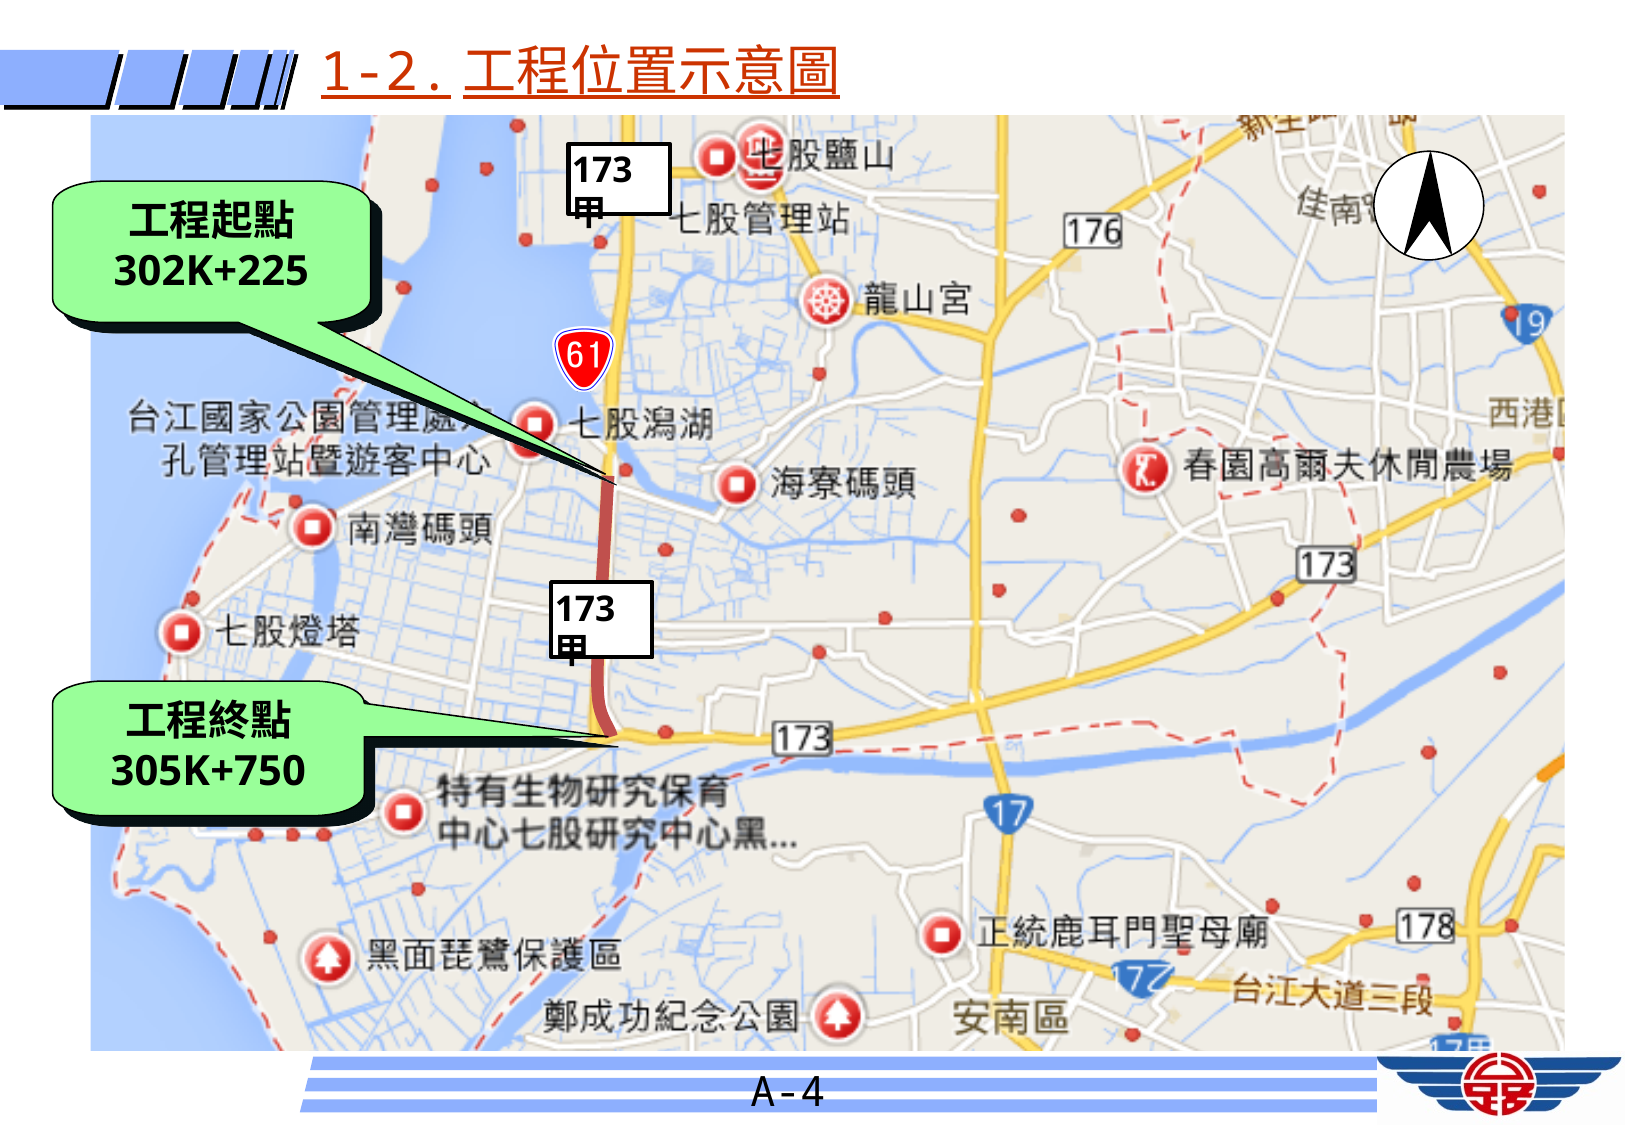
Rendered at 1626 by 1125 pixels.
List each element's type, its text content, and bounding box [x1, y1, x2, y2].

text_box 工程終點 305K+750 [52, 681, 609, 816]
text_box 工程起點 302K+225 [52, 181, 606, 475]
picture [90, 115, 1565, 1051]
list 1-2.工程位置示意圖 [305, 28, 863, 116]
picture [90, 322, 605, 735]
text_box 173甲 [556, 140, 684, 199]
text_box 173甲 [539, 578, 666, 637]
text_box [1373, 151, 1484, 260]
